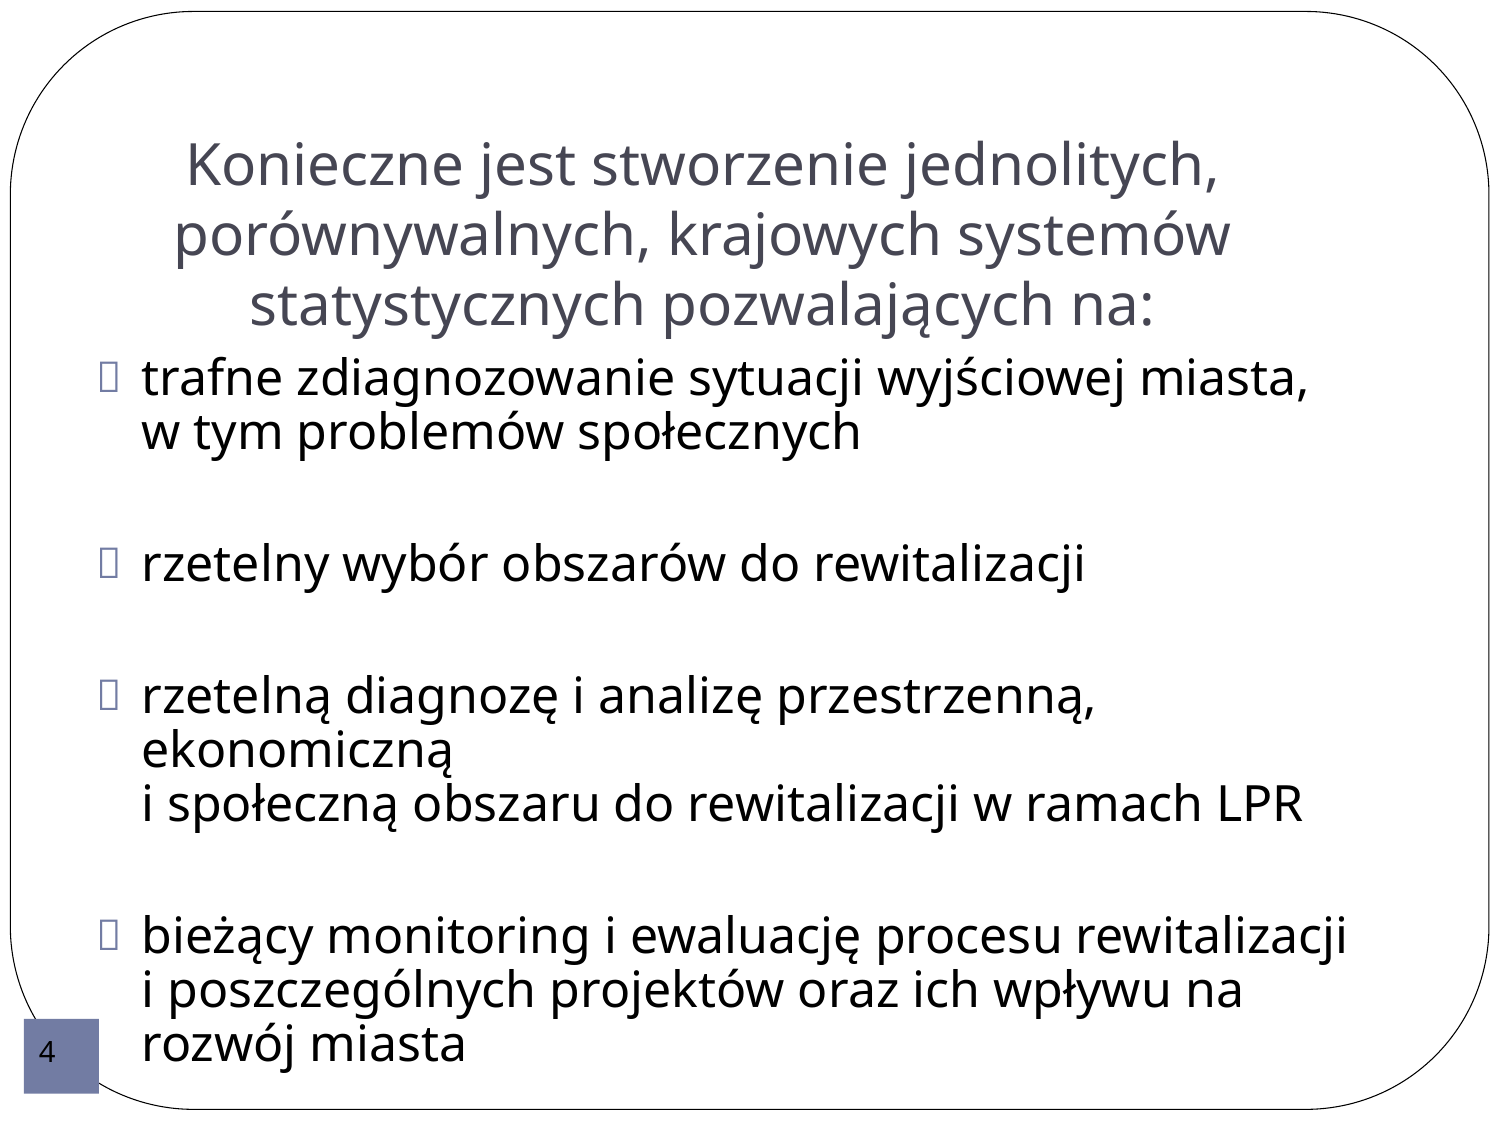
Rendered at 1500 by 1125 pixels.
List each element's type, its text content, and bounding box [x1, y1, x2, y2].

title Konieczne jest stworzenie jednolitych, porównywalnych, krajowych systemów statystycznych pozwalających na: [62, 112, 1343, 336]
slide_number <numer> [23, 1018, 99, 1094]
list trafne zdiagnozowanie sytuacji wyjściowej miasta, w tym problemów społecznych rzetelny wybór obszarów do rewitalizacji rzetelną diagnozę i analizę przestrzenną, ekonomiczną i społeczną obszaru do rewitalizacji w ramach LPR bieżący monitoring i ewaluację procesu rewitalizacji i poszczególnych projektów oraz ich wpływu na rozwój miasta [81, 337, 1418, 1005]
